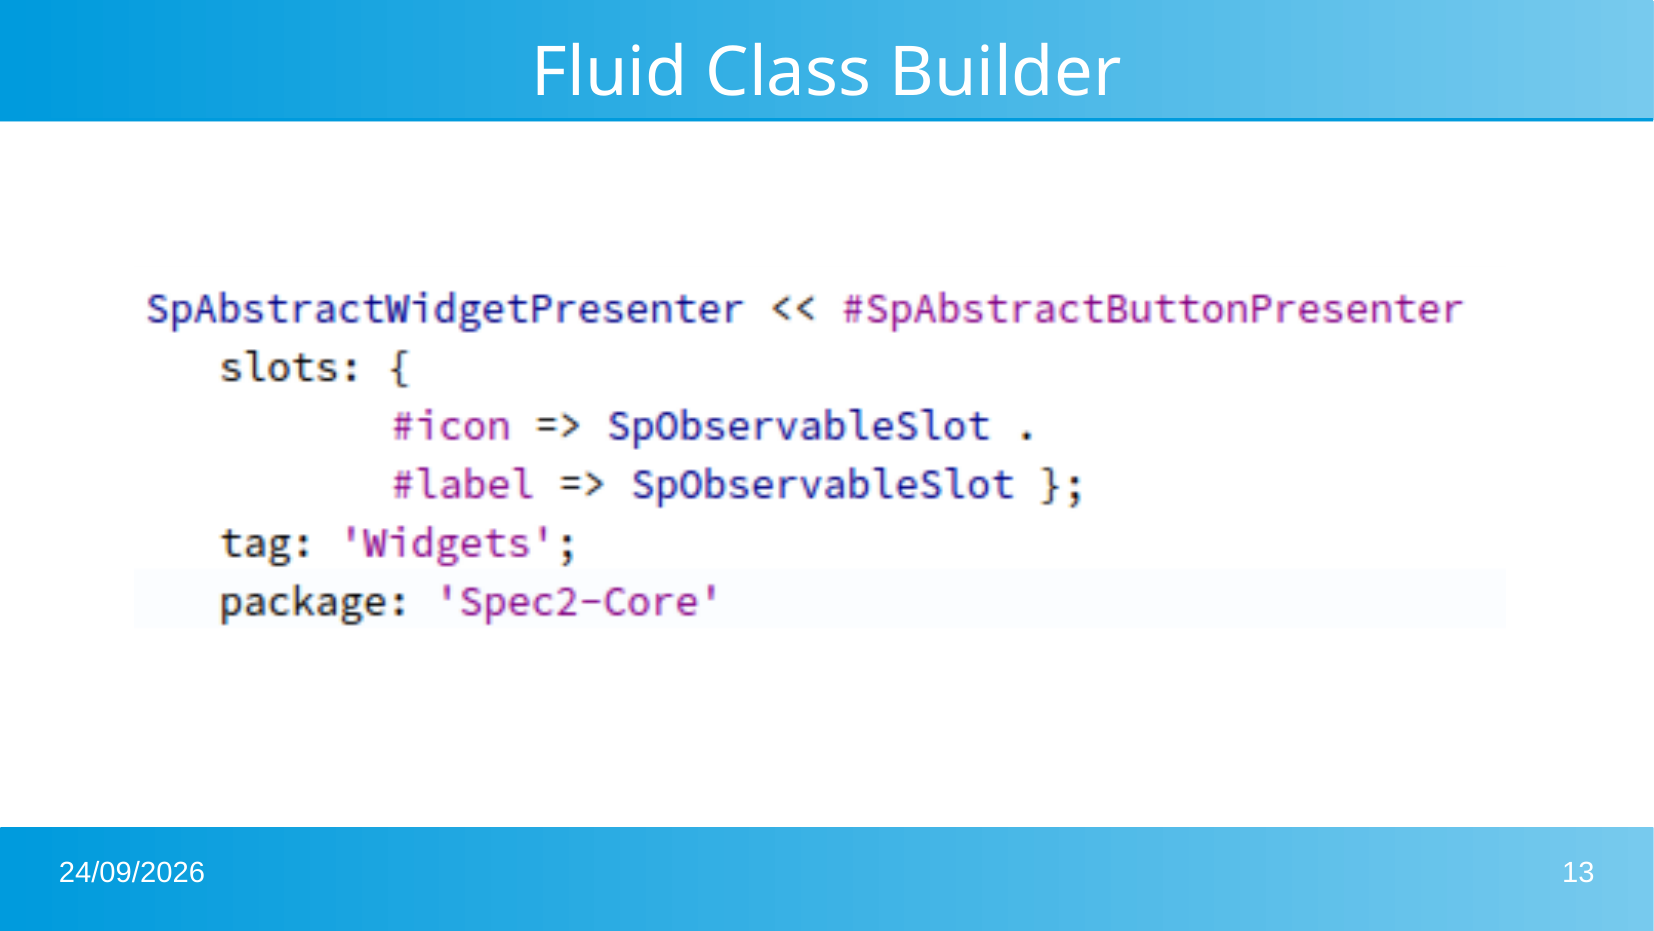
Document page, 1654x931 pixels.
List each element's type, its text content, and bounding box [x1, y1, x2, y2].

title Fluid Class Builder [59, 28, 1595, 109]
picture [134, 265, 1506, 675]
